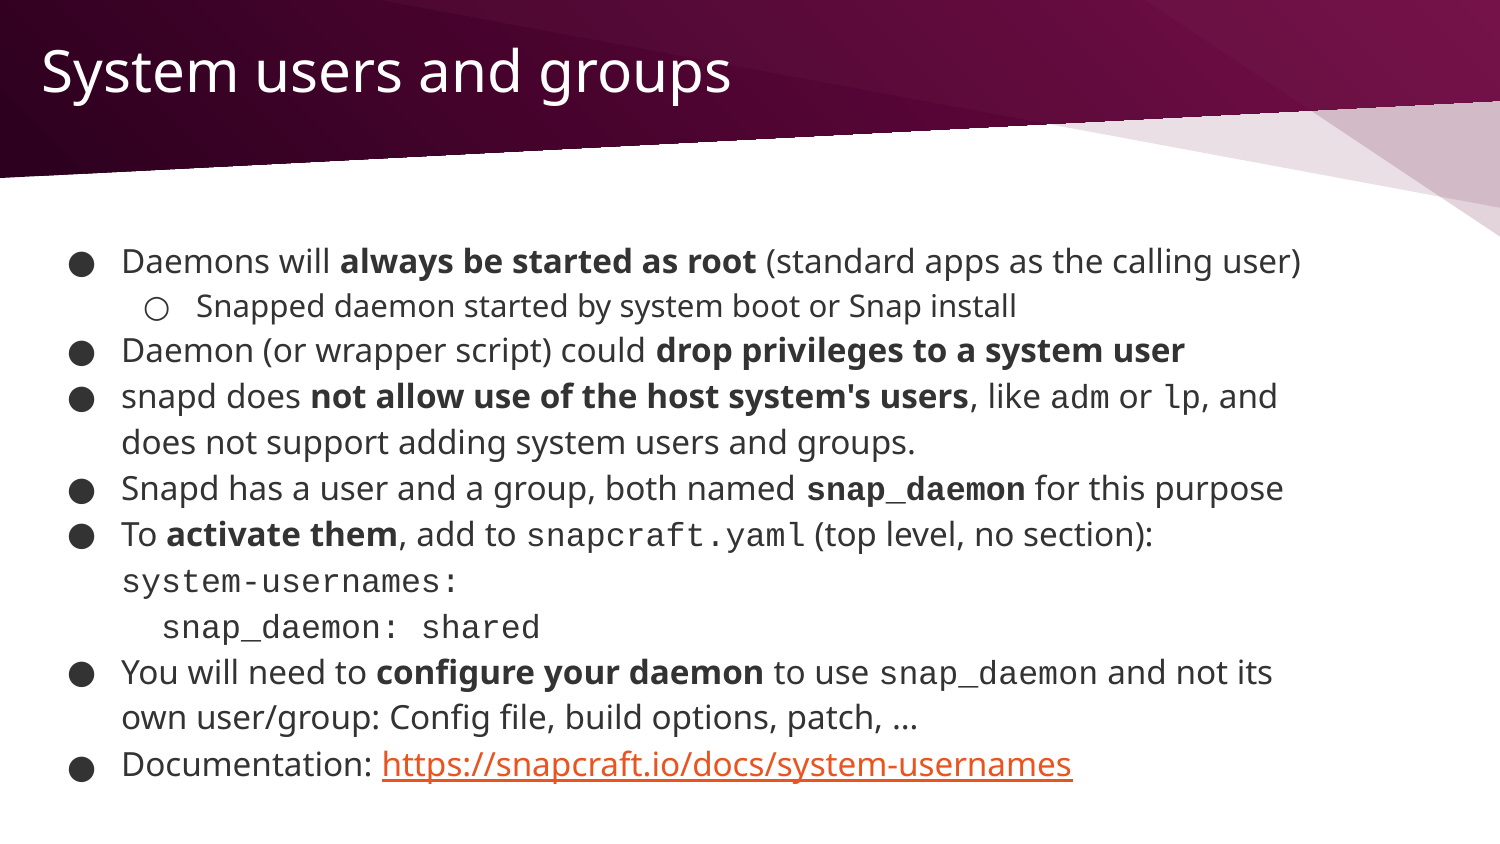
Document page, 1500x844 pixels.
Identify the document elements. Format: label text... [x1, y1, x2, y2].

title System users and groups [41, 5, 1336, 134]
list Daemons will always be started as root (standard apps as the calling user) Snapped daemon started by system boot or Snap install Daemon (or wrapper script) could drop privileges to a system user snapd does not allow use of the host system's users, like adm or lp, and does not support adding system users and groups. Snapd has a user and a group, both named snap_daemon for this purpose To activate them, add to snapcraft.yaml (top level, no section): system-usernames: snap_daemon: shared You will need to configure your daemon to use snap_daemon and not its own user/group: Config file, build options, patch, … Documentation: https://snapcraft.io/docs/system-usernames [35, 229, 1324, 789]
